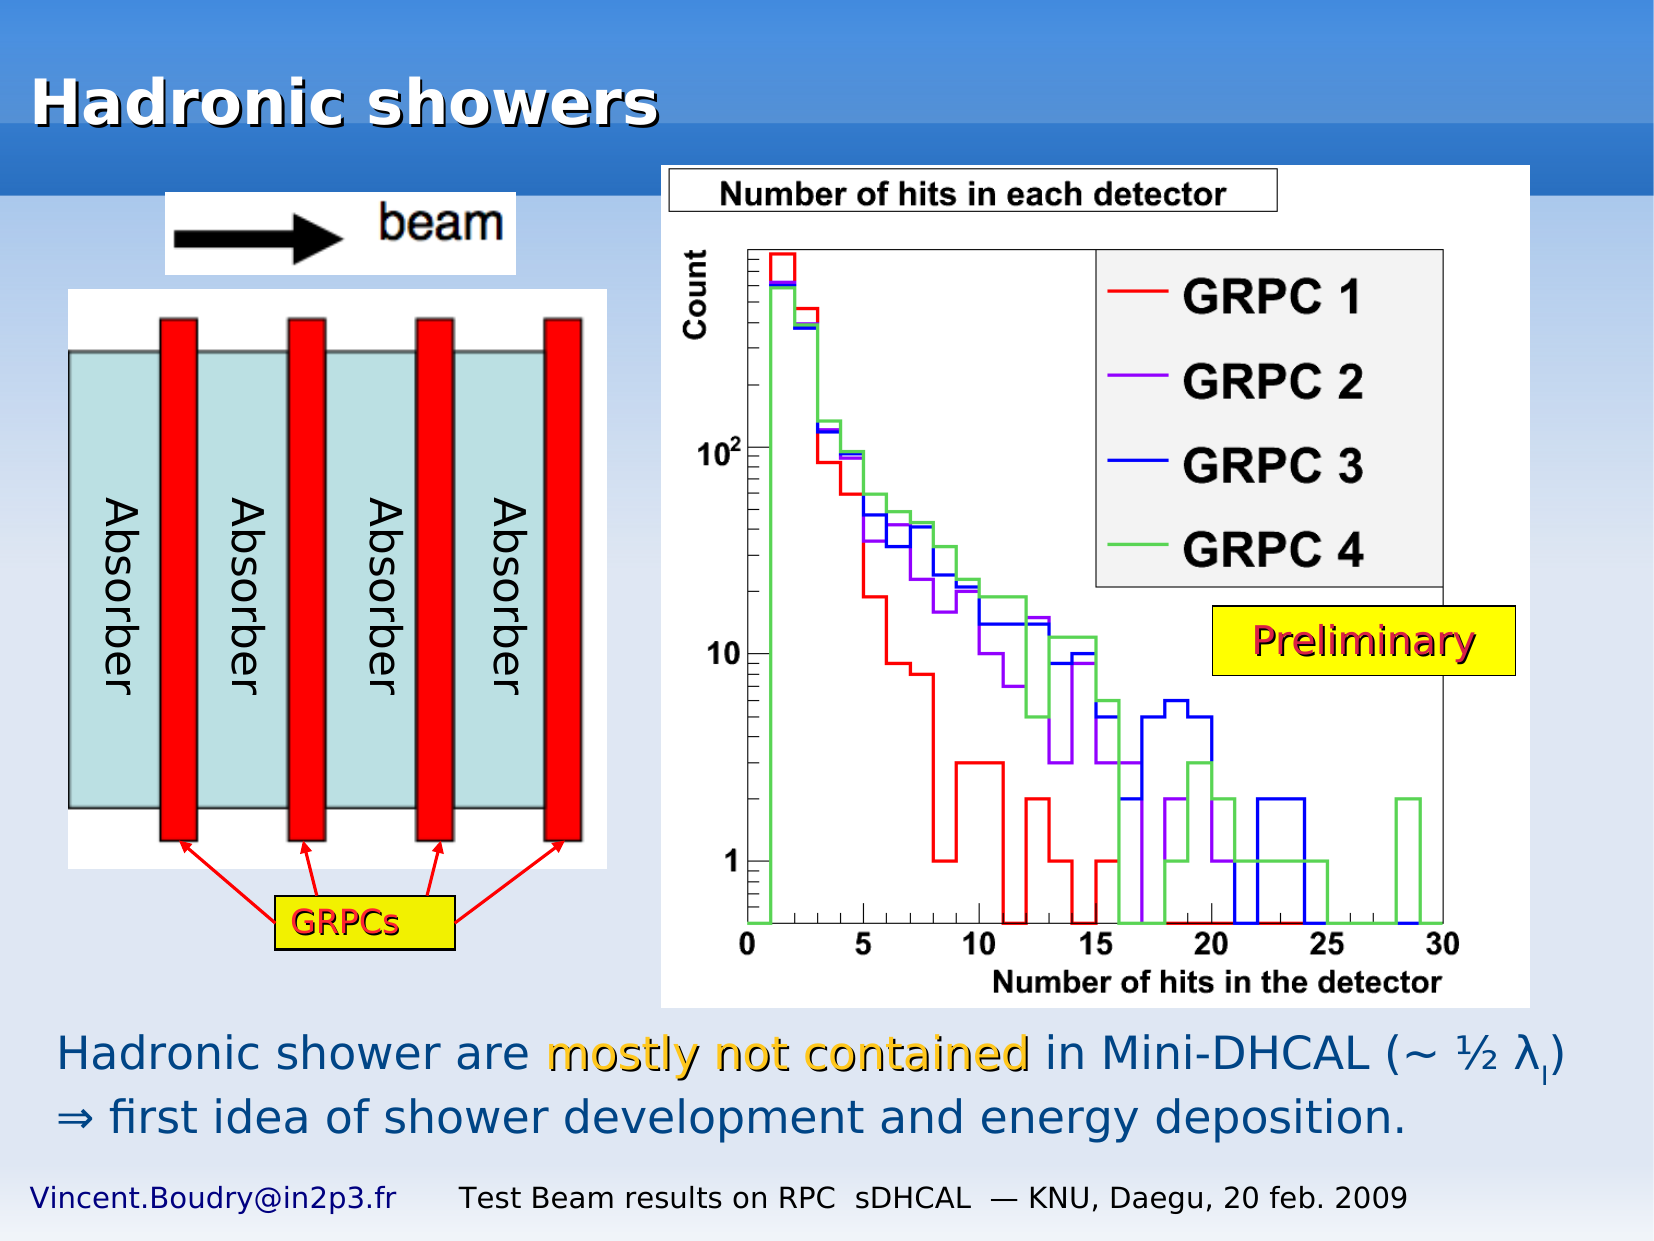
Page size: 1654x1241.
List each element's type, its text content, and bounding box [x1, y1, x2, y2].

text_box Preliminary [1212, 606, 1516, 676]
text_box Absorber [476, 482, 543, 711]
text_box Absorber [88, 482, 155, 711]
text_box Absorber [214, 482, 282, 711]
text_box Hadronic shower are mostly not contained in Mini-DHCAL (~ ½ λI) ⇒ first idea of shower development and energy deposition. [41, 1019, 1613, 1153]
text_box Absorber [352, 482, 419, 711]
picture [0, 0, 1654, 1241]
text_box GRPCs [275, 895, 455, 950]
title Hadronic showers [29, 7, 1654, 200]
